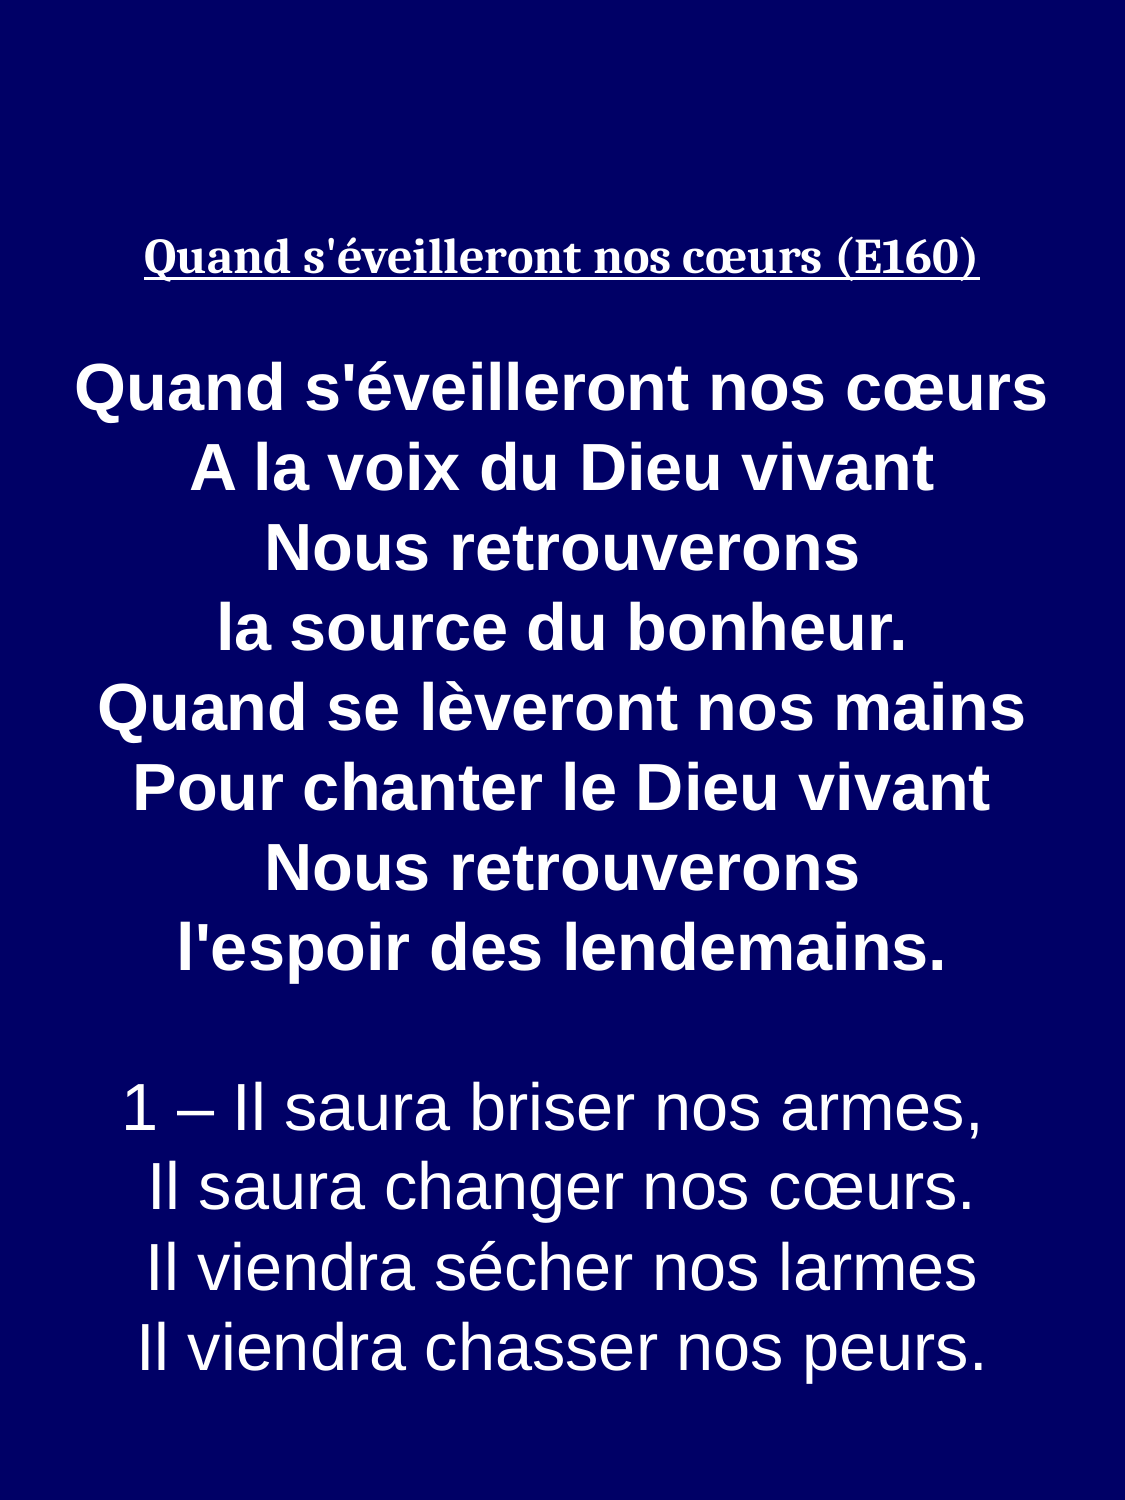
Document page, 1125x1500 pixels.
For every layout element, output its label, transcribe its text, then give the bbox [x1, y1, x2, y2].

text_box Quand s'éveilleront nos cœurs (E160) Quand s'éveilleront nos cœurs A la voix du Dieu vivant Nous retrouverons la source du bonheur. Quand se lèveront nos mains Pour chanter le Dieu vivant Nous retrouverons l'espoir des lendemains. 1 – Il saura briser nos armes, Il saura changer nos cœurs. Il viendra sécher nos larmes Il viendra chasser nos peurs. [60, 216, 1065, 1391]
